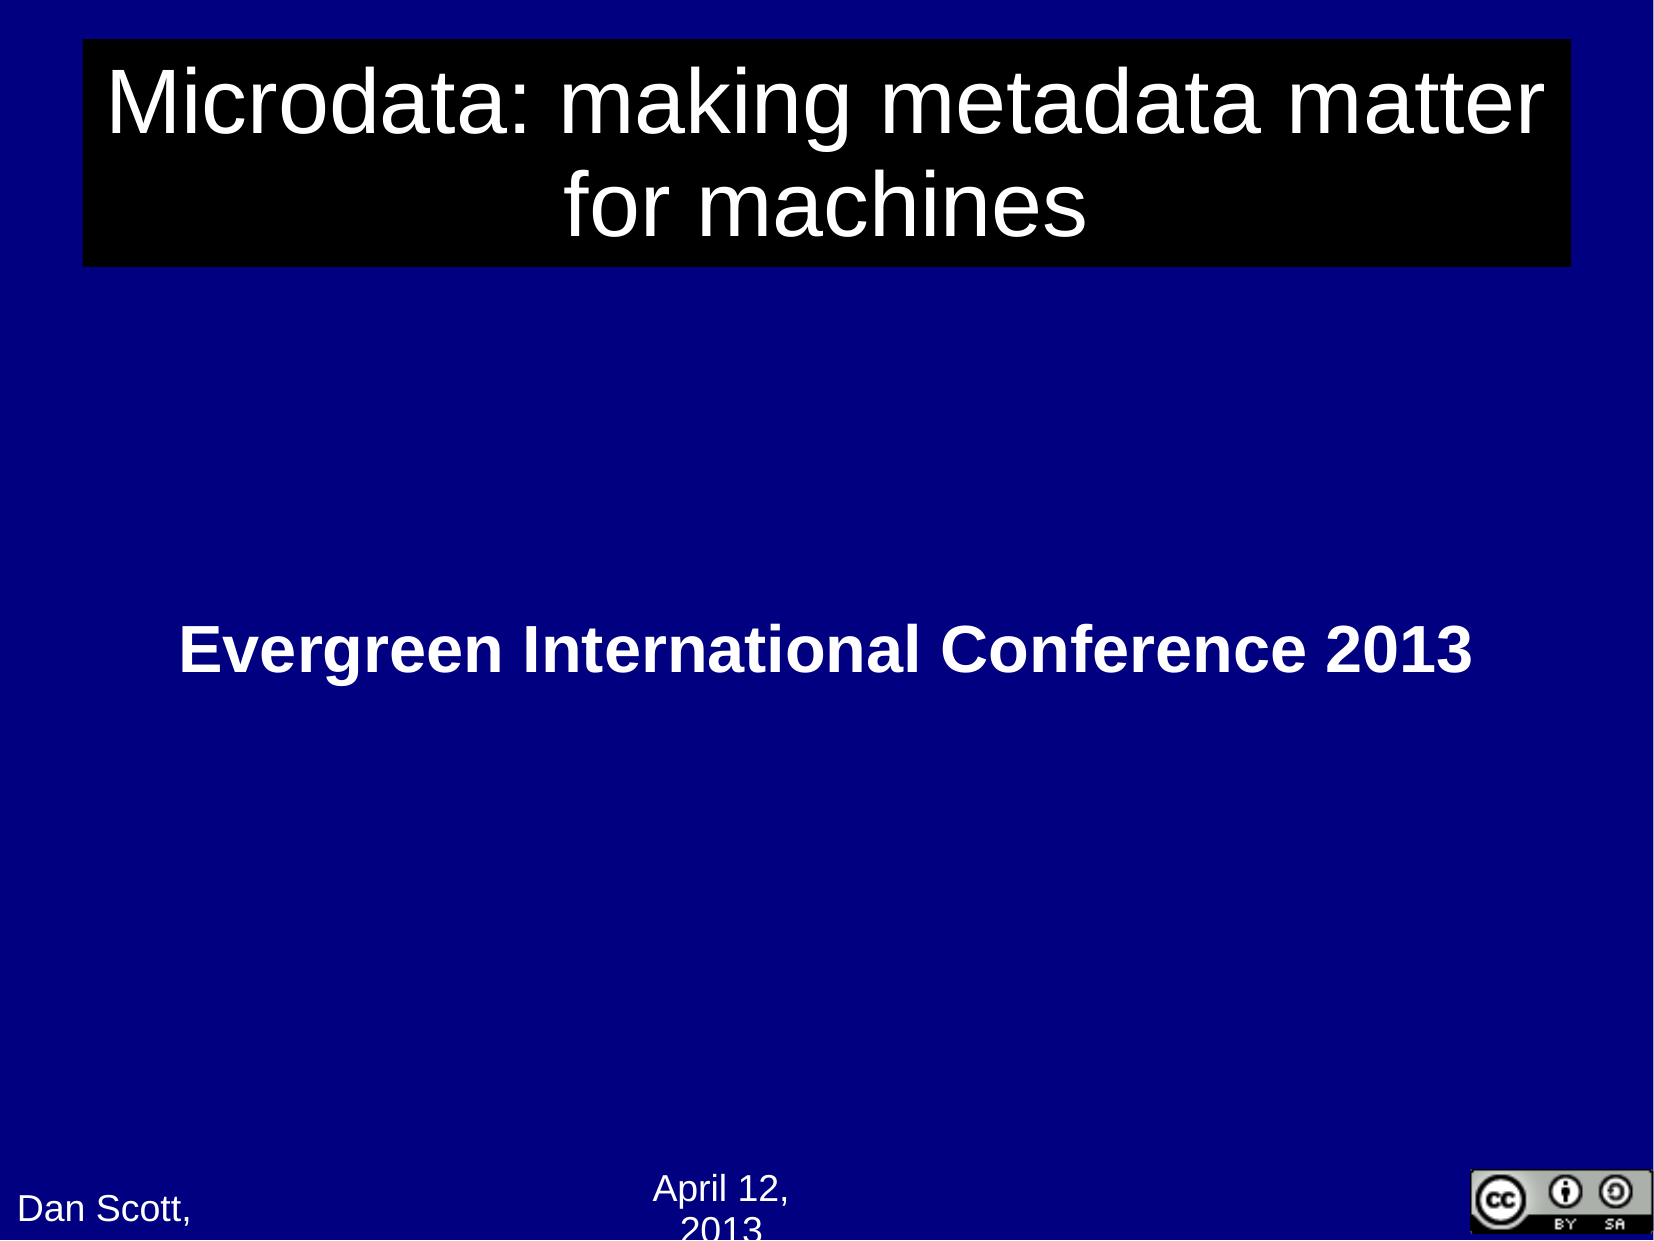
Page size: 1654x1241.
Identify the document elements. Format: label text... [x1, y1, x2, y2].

title Microdata: making metadata matter for machines [82, 39, 1571, 267]
text_box Dan Scott, http://coffeecode.net [2, 1177, 581, 1239]
text_box April 12, 2013 [637, 1178, 898, 1241]
subtitle Evergreen International Conference 2013 [82, 290, 1571, 1010]
picture [1470, 1169, 1654, 1234]
